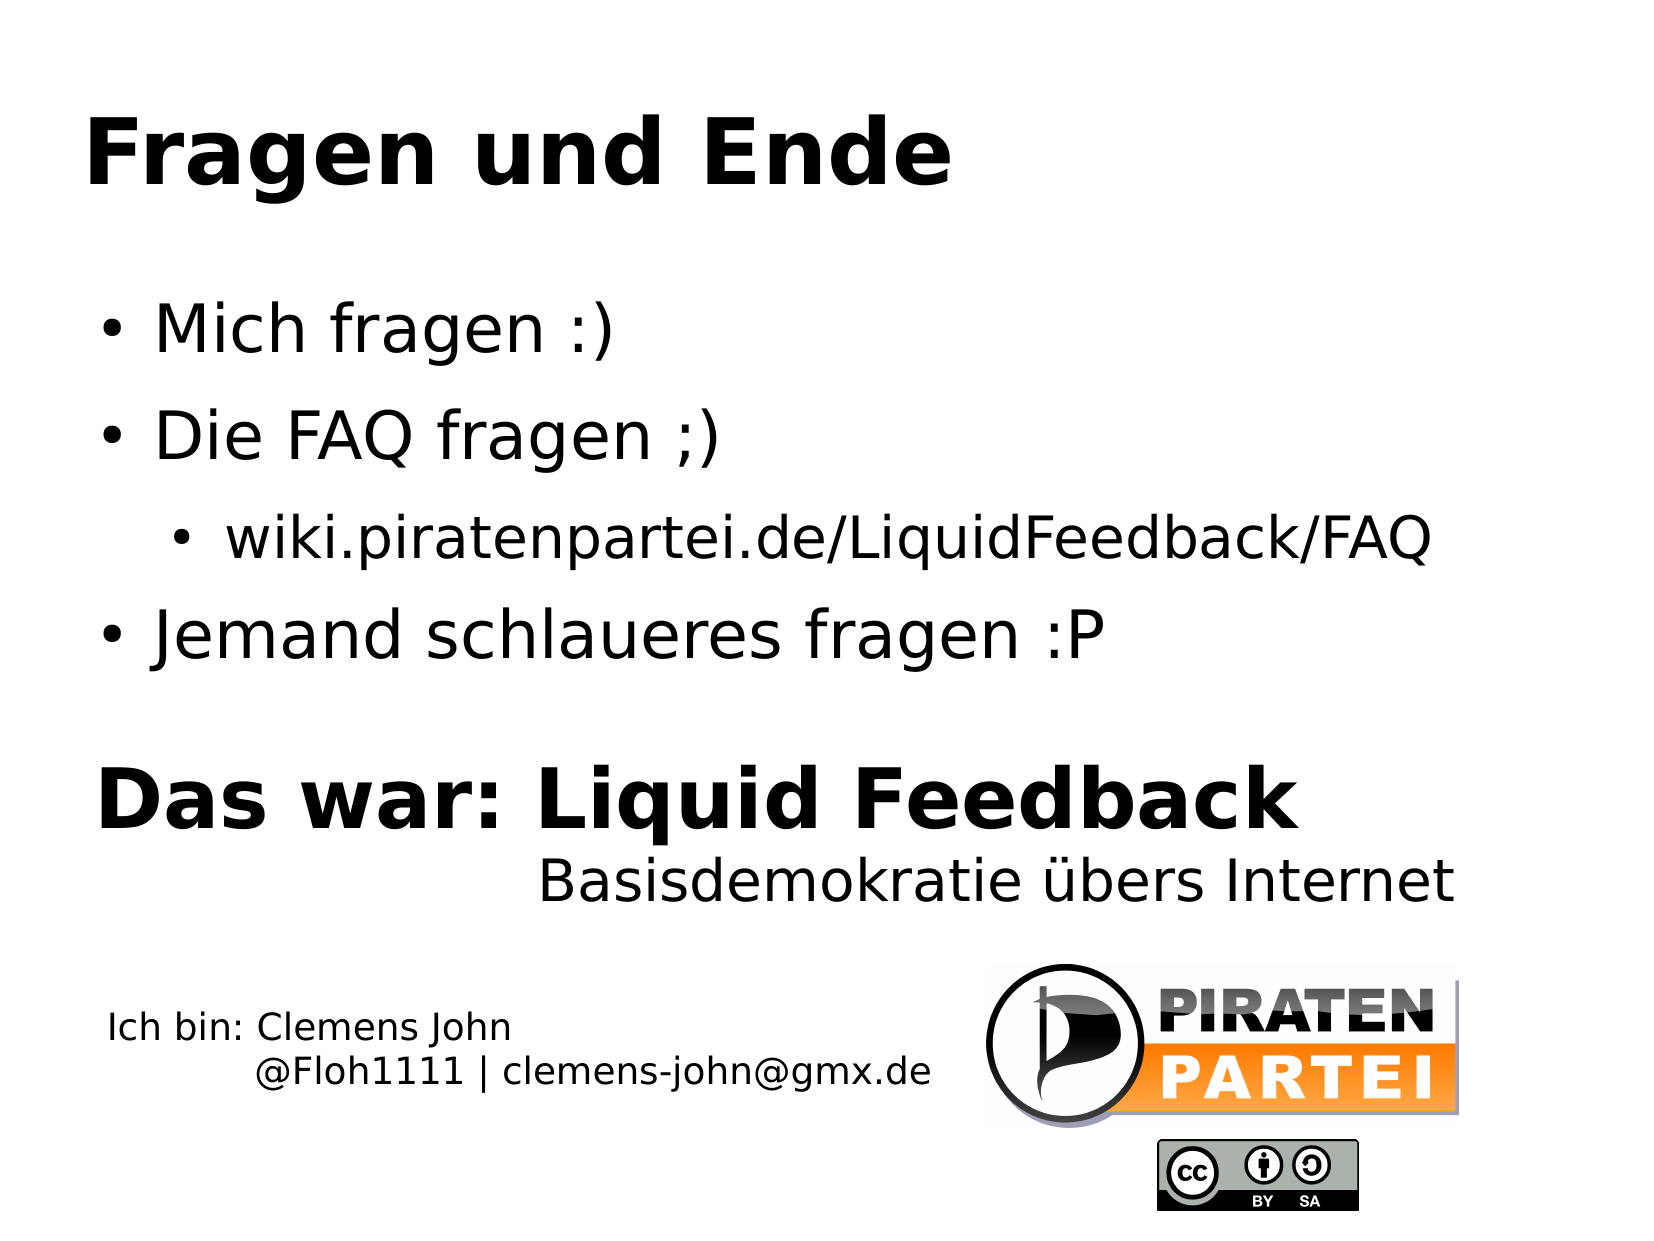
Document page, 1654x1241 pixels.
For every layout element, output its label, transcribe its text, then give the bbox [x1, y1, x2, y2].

picture [986, 964, 1459, 1128]
text_box Ich bin: Clemens John @Floh1111 | clemens-john@gmx.de [92, 998, 948, 1101]
title Fragen und Ende [82, 49, 1571, 257]
title Basisdemokratie übers Internet [537, 826, 1489, 936]
list Mich fragen :) Die FAQ fragen ;) wiki.piratenpartei.de/LiquidFeedback/FAQ Jemand schlaueres fragen :P [82, 290, 1571, 1109]
title Das war: Liquid Feedback [94, 696, 1394, 904]
picture [1157, 1139, 1359, 1211]
